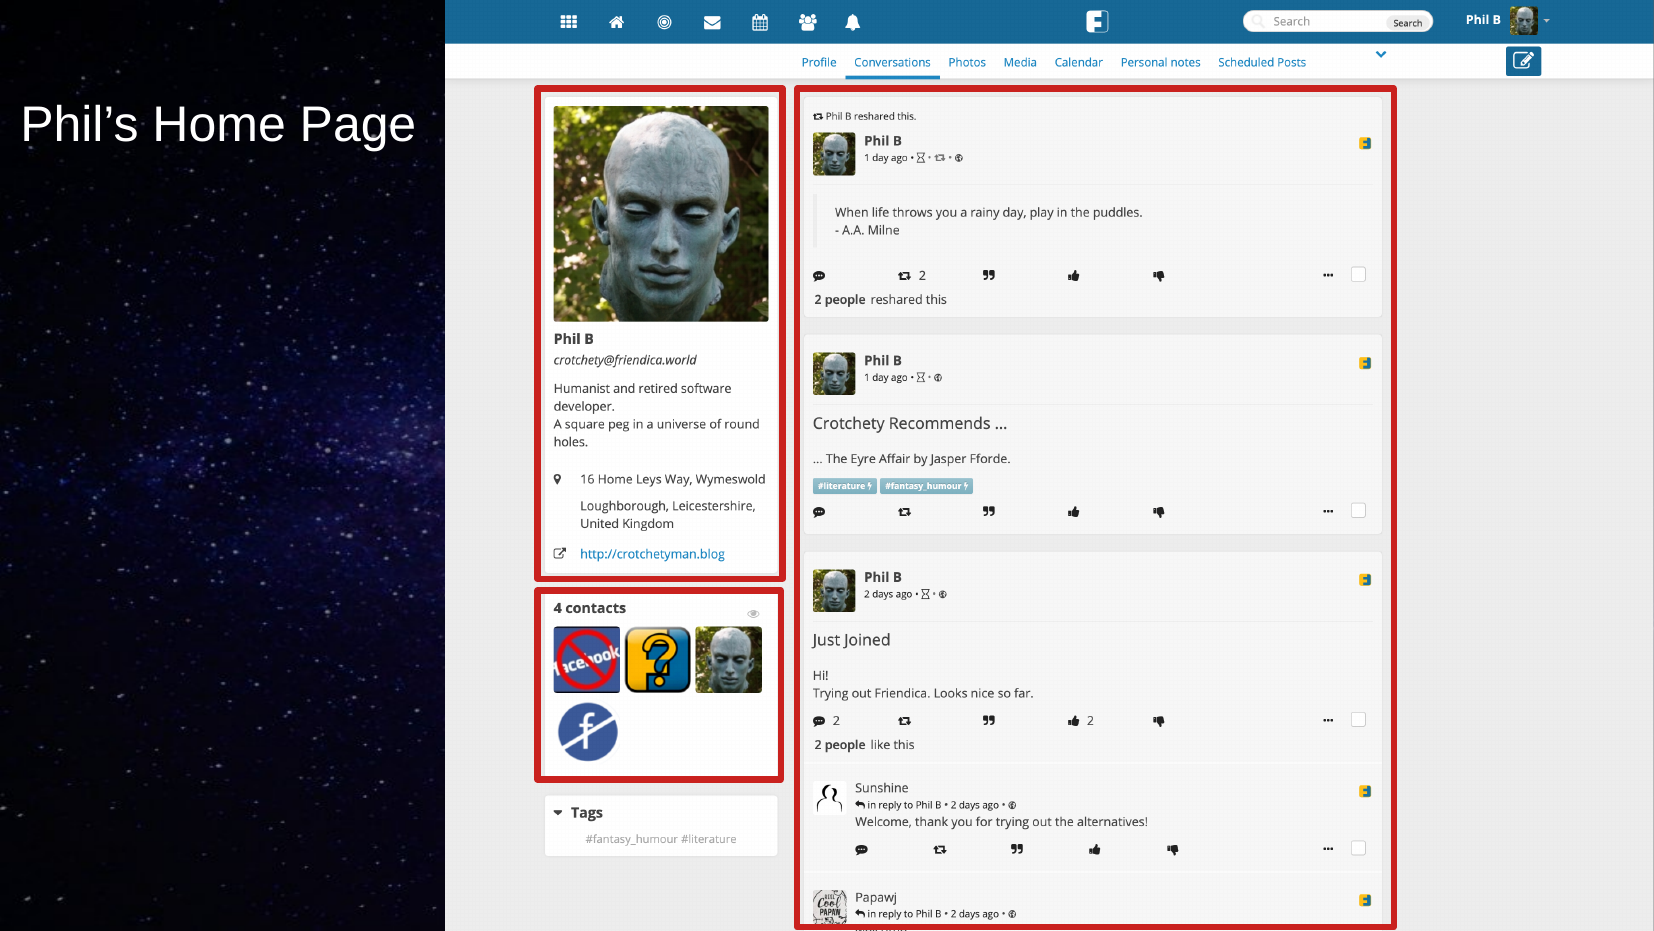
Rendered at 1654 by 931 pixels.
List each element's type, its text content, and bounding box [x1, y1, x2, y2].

picture [0, 0, 1654, 931]
text_box Phil’s Home Page [0, 88, 438, 178]
